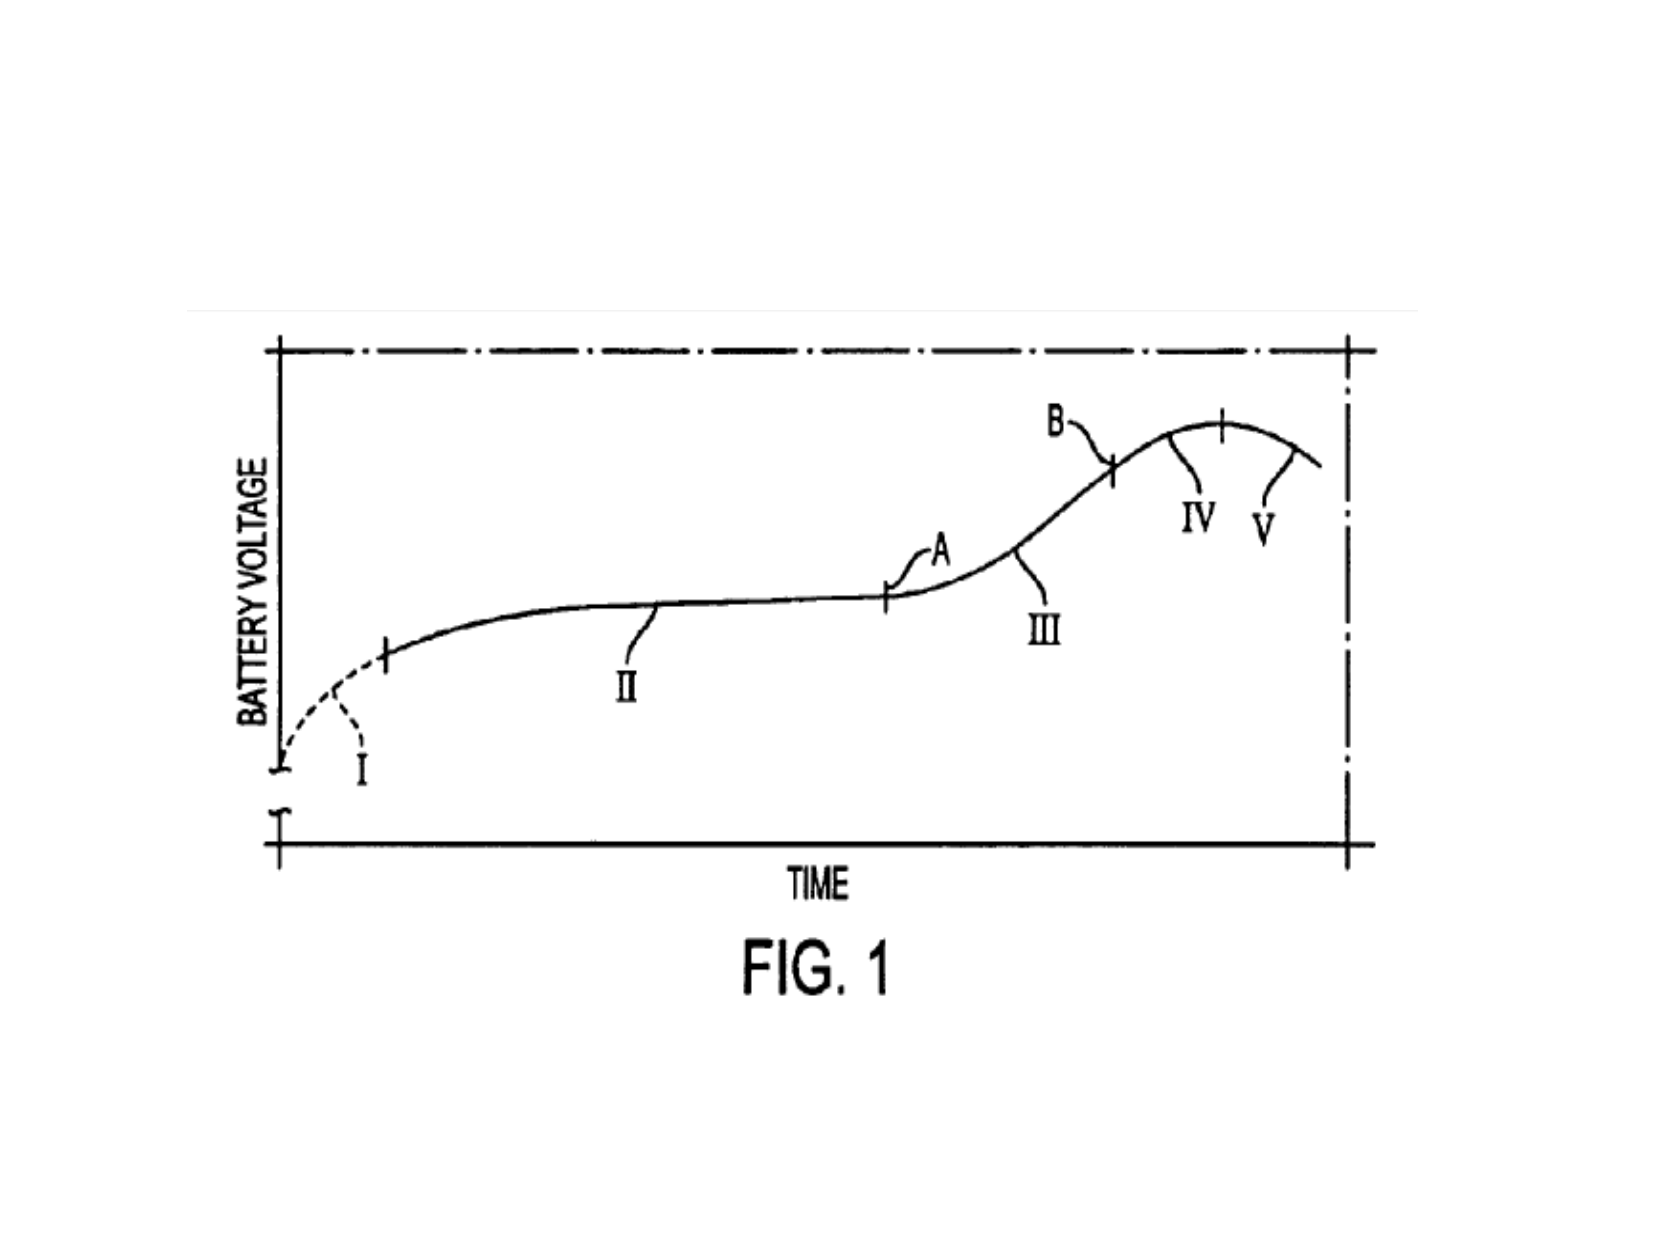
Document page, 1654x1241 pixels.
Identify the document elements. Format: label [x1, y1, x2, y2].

picture [187, 310, 1418, 1013]
